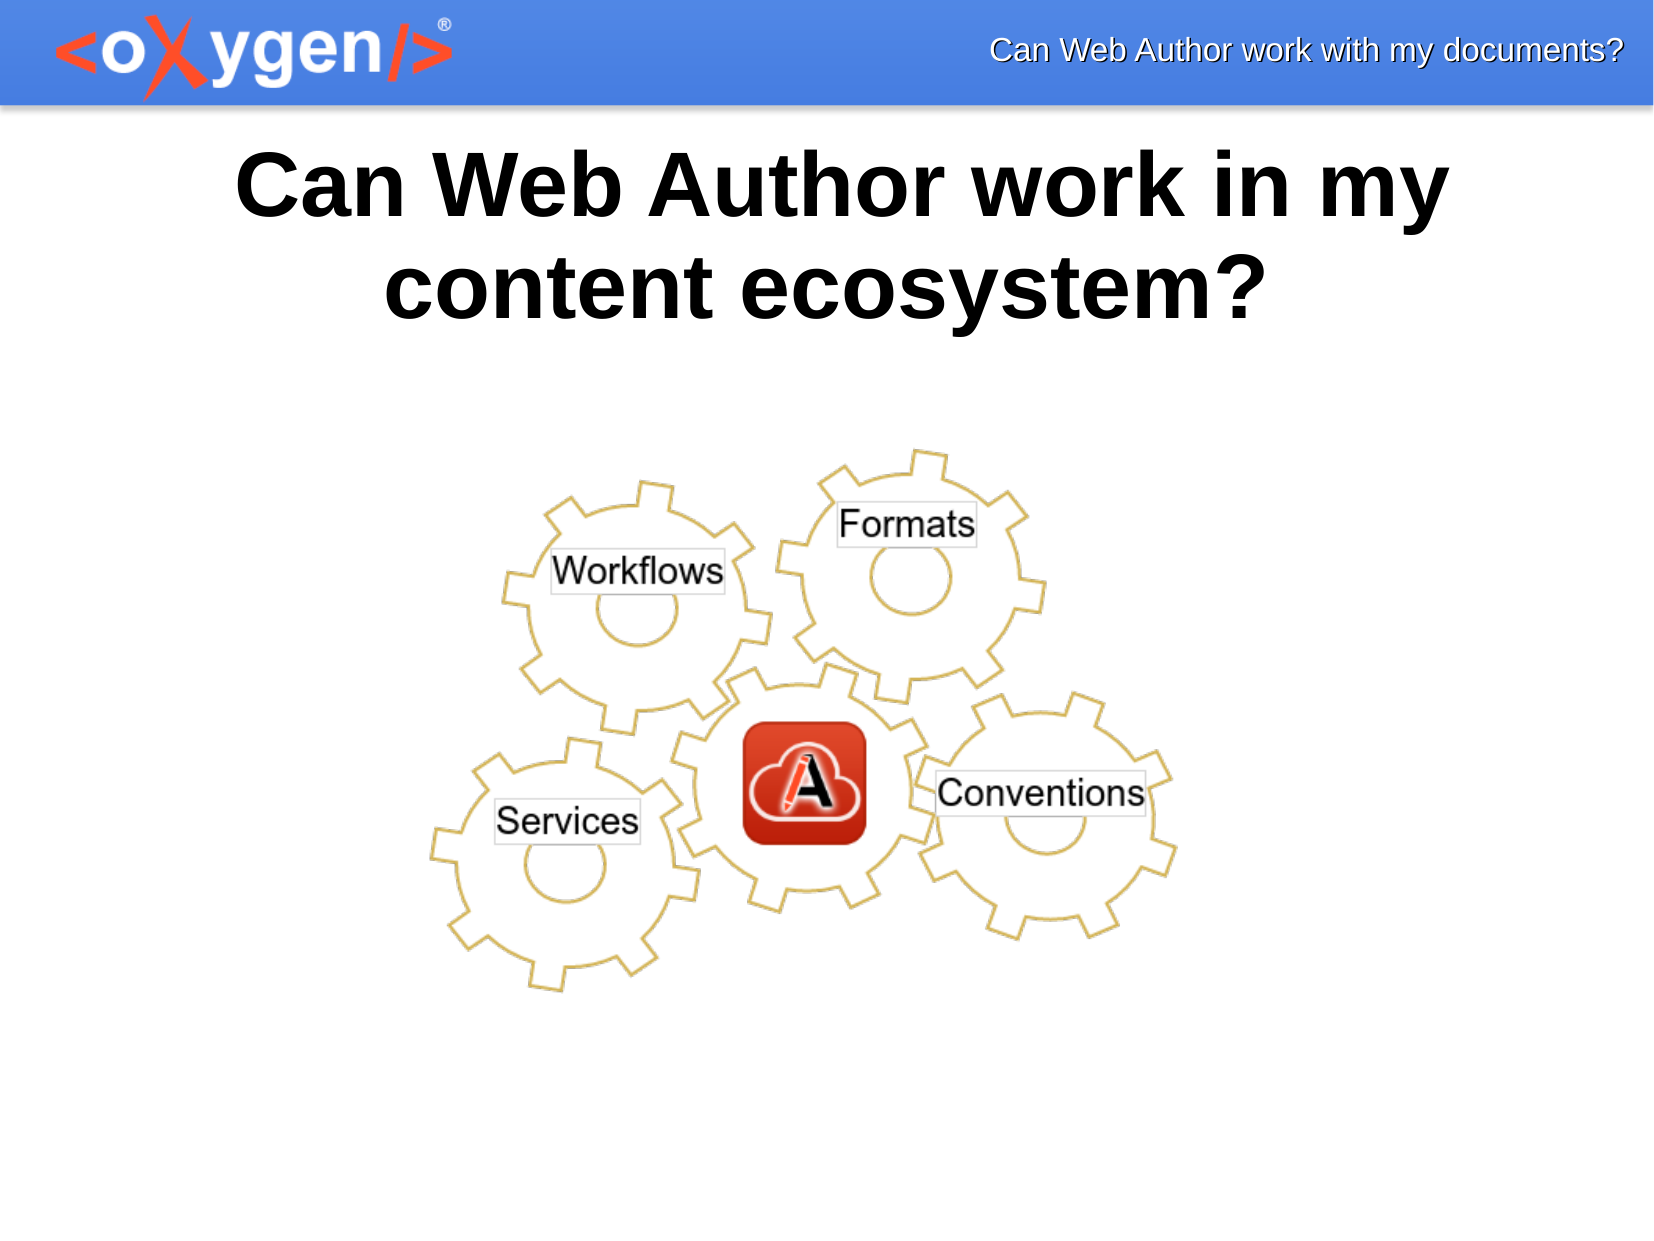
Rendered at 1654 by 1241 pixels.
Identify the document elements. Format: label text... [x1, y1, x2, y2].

picture [413, 431, 1217, 1011]
title Can Web Author work in my content ecosystem? [82, 132, 1571, 340]
picture [0, 0, 1654, 119]
